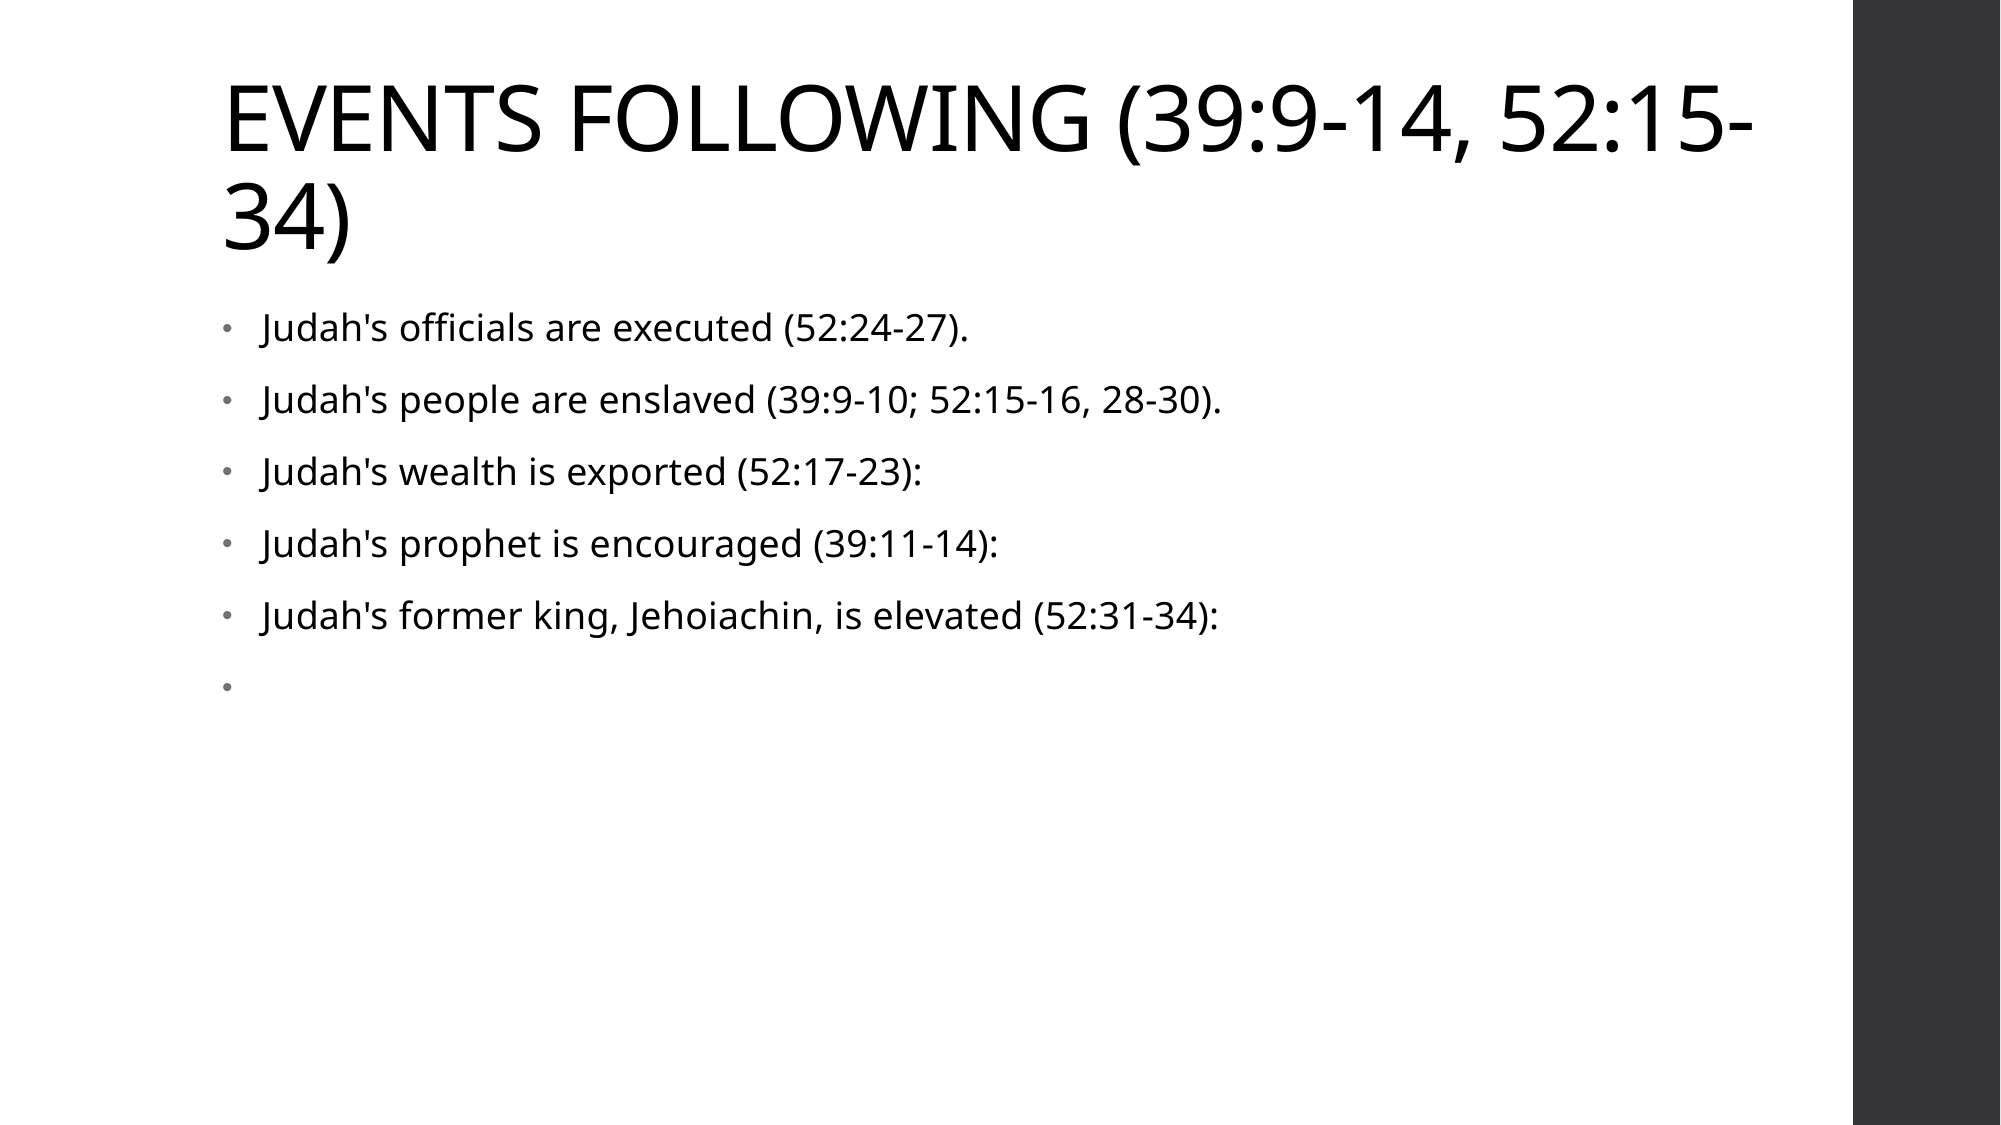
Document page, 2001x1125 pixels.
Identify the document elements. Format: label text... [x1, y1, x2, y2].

list Judah's officials are executed (52:24-27). Judah's people are enslaved (39:9-10; 52:15-16, 28-30). Judah's wealth is exported (52:17-23): Judah's prophet is encouraged (39:11-14): Judah's former king, Jehoiachin, is elevated (52:31-34): [206, 299, 1617, 1014]
title EVENTS FOLLOWING (39:9-14, 52:15-34) [206, 60, 1797, 278]
